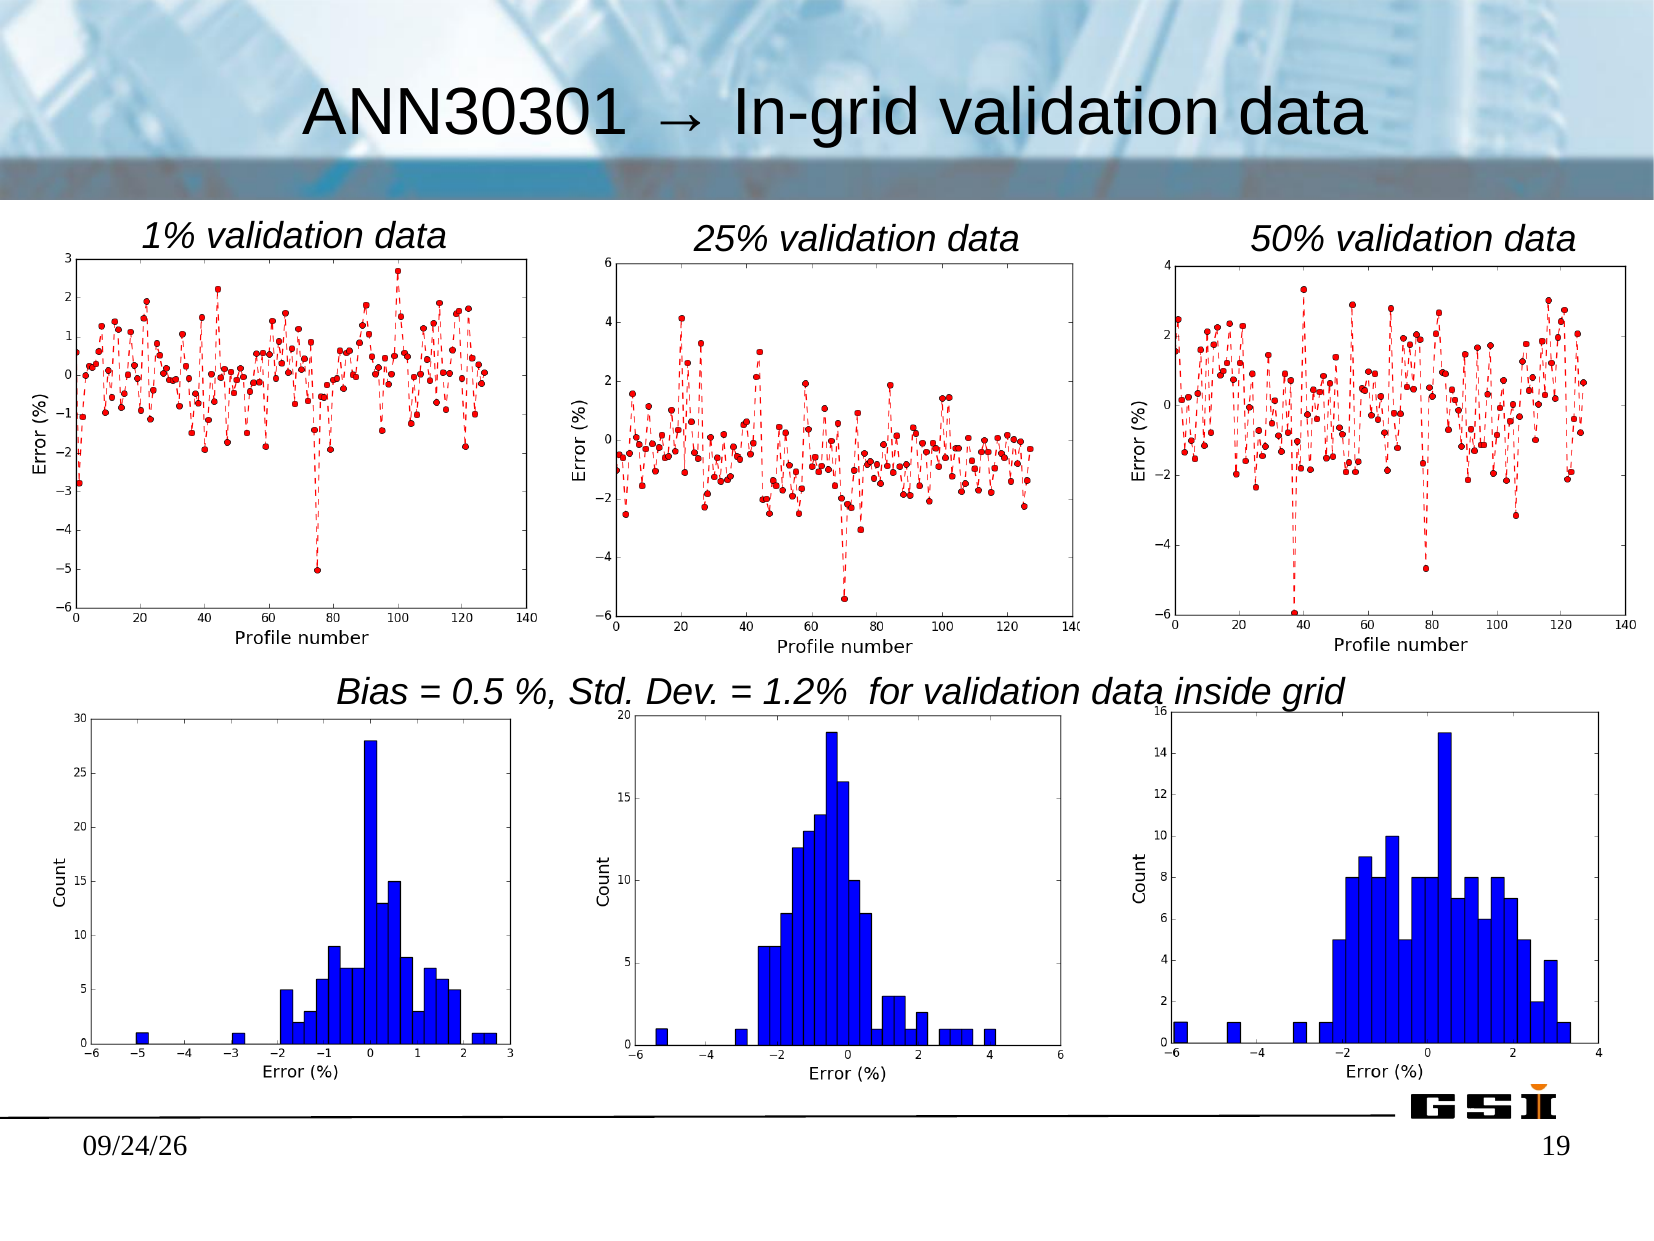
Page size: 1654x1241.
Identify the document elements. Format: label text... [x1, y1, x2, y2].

text_box 50% validation data [1235, 210, 1592, 267]
text_box Bias = 0.5 %, Std. Dev. = 1.2% for validation data inside grid [321, 663, 1361, 721]
text_box 1% validation data [126, 207, 462, 265]
picture [566, 670, 1653, 1119]
picture [1102, 222, 1642, 658]
title ANN30301 → In-grid validation data [82, 8, 1571, 216]
picture [3, 215, 1080, 661]
text_box 25% validation data [678, 210, 1035, 267]
picture [23, 678, 564, 1084]
picture [0, 0, 1654, 200]
